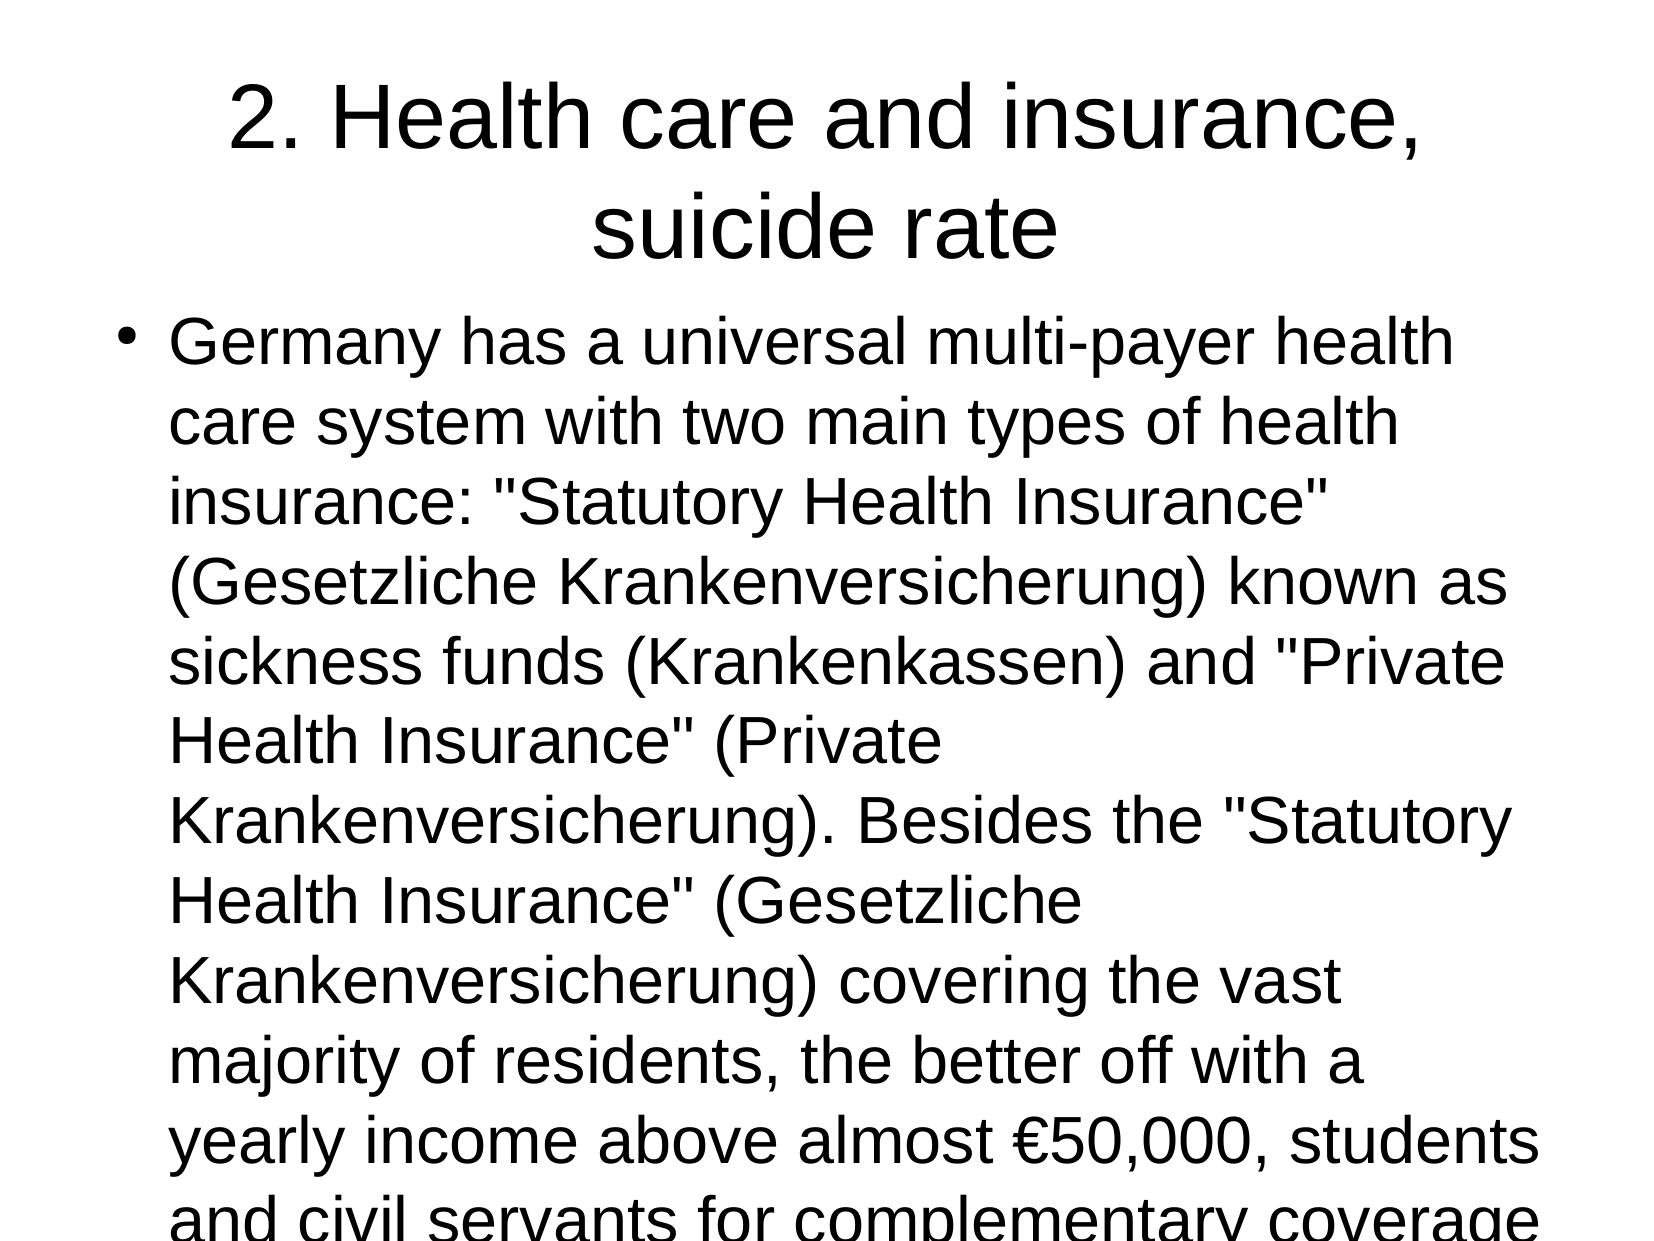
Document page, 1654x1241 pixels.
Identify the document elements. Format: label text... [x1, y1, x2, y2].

list Germany has a universal multi-payer health care system with two main types of health insurance: "Statutory Health Insurance" (Gesetzliche Krankenversicherung) known as sickness funds (Krankenkassen) and "Private Health Insurance" (Private Krankenversicherung). Besides the "Statutory Health Insurance" (Gesetzliche Krankenversicherung) covering the vast majority of residents, the better off with a yearly income above almost €50,000, students and civil servants for complementary coverage can opt for private health insurance (about 11% of the population). Critics are apprehensive of the development of a divided health care system. 99% of the population are covered by the healthcare system in general. [82, 290, 1571, 1010]
title 2. Health care and insurance, suicide rate [82, 49, 1571, 257]
